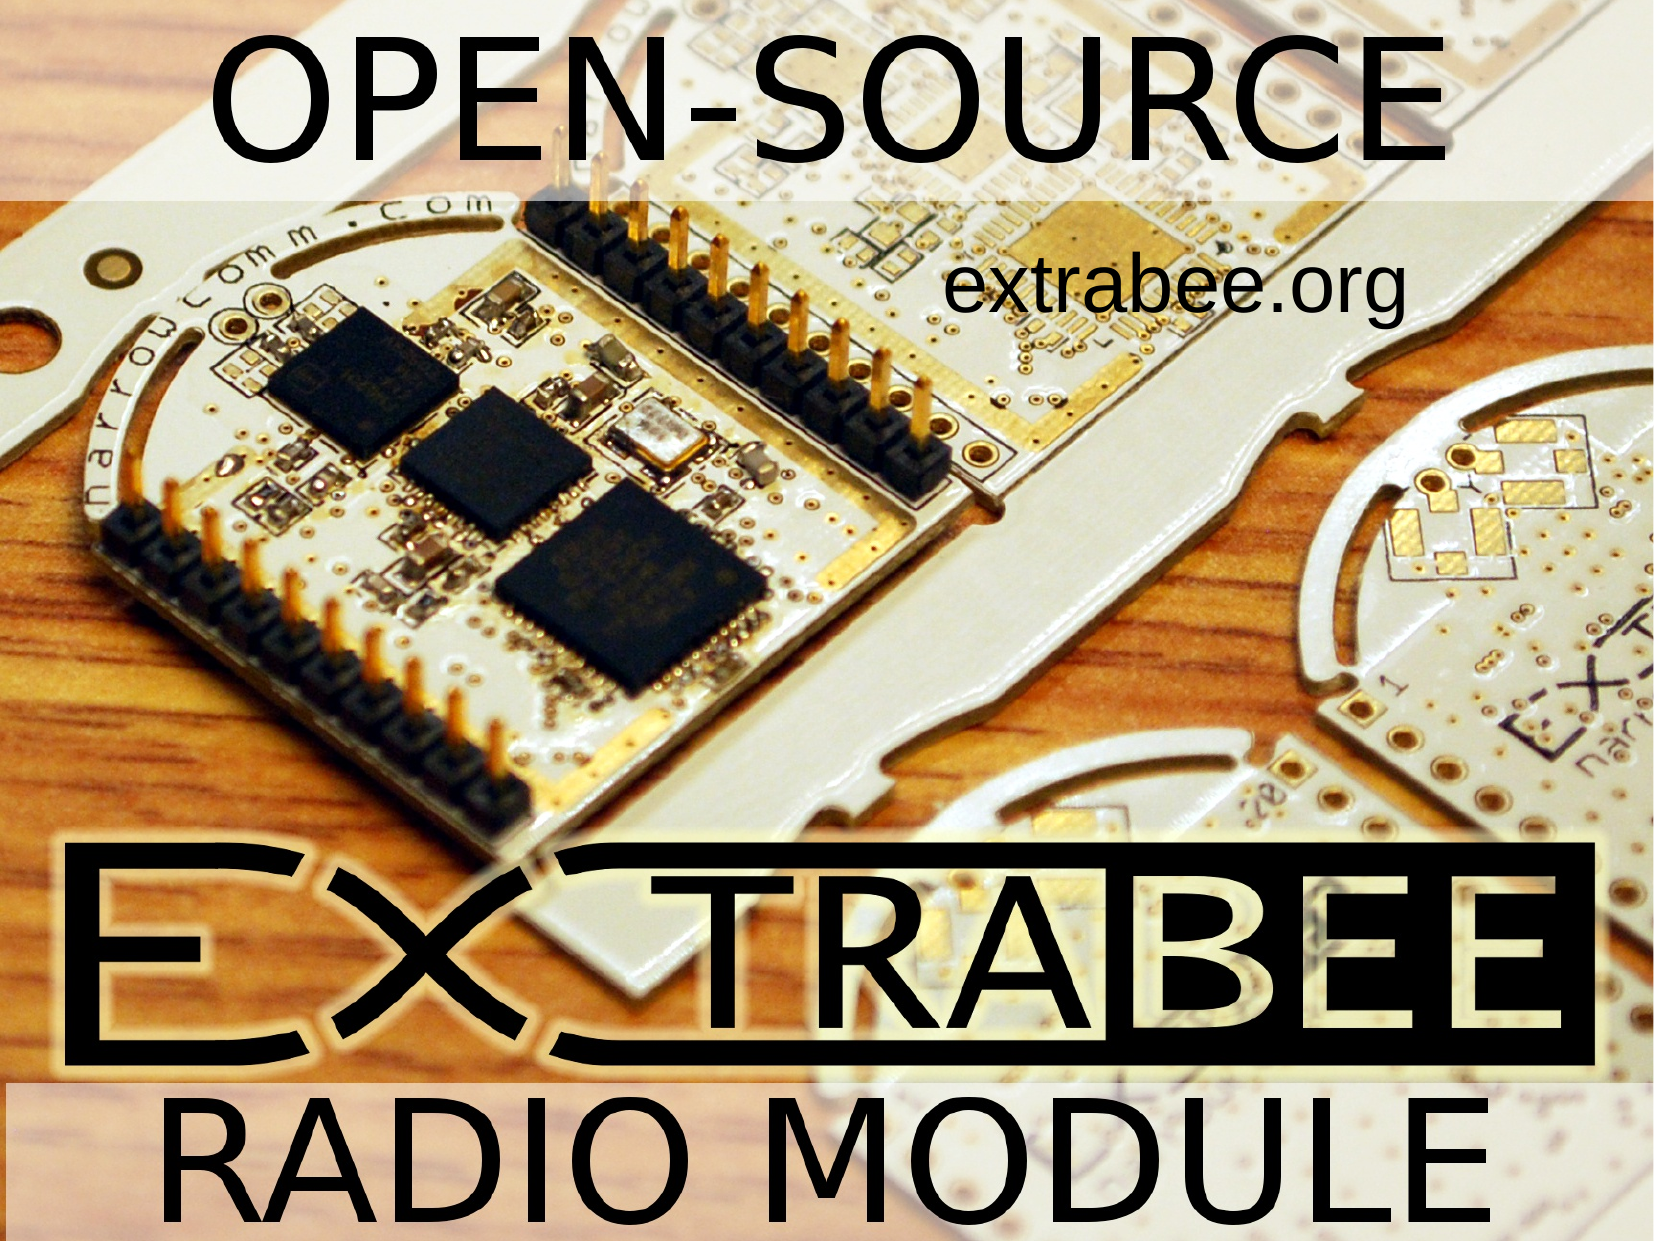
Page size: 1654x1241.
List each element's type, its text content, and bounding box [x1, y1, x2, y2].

picture [0, 0, 1654, 1241]
text_box extrabee.org [927, 229, 1426, 338]
